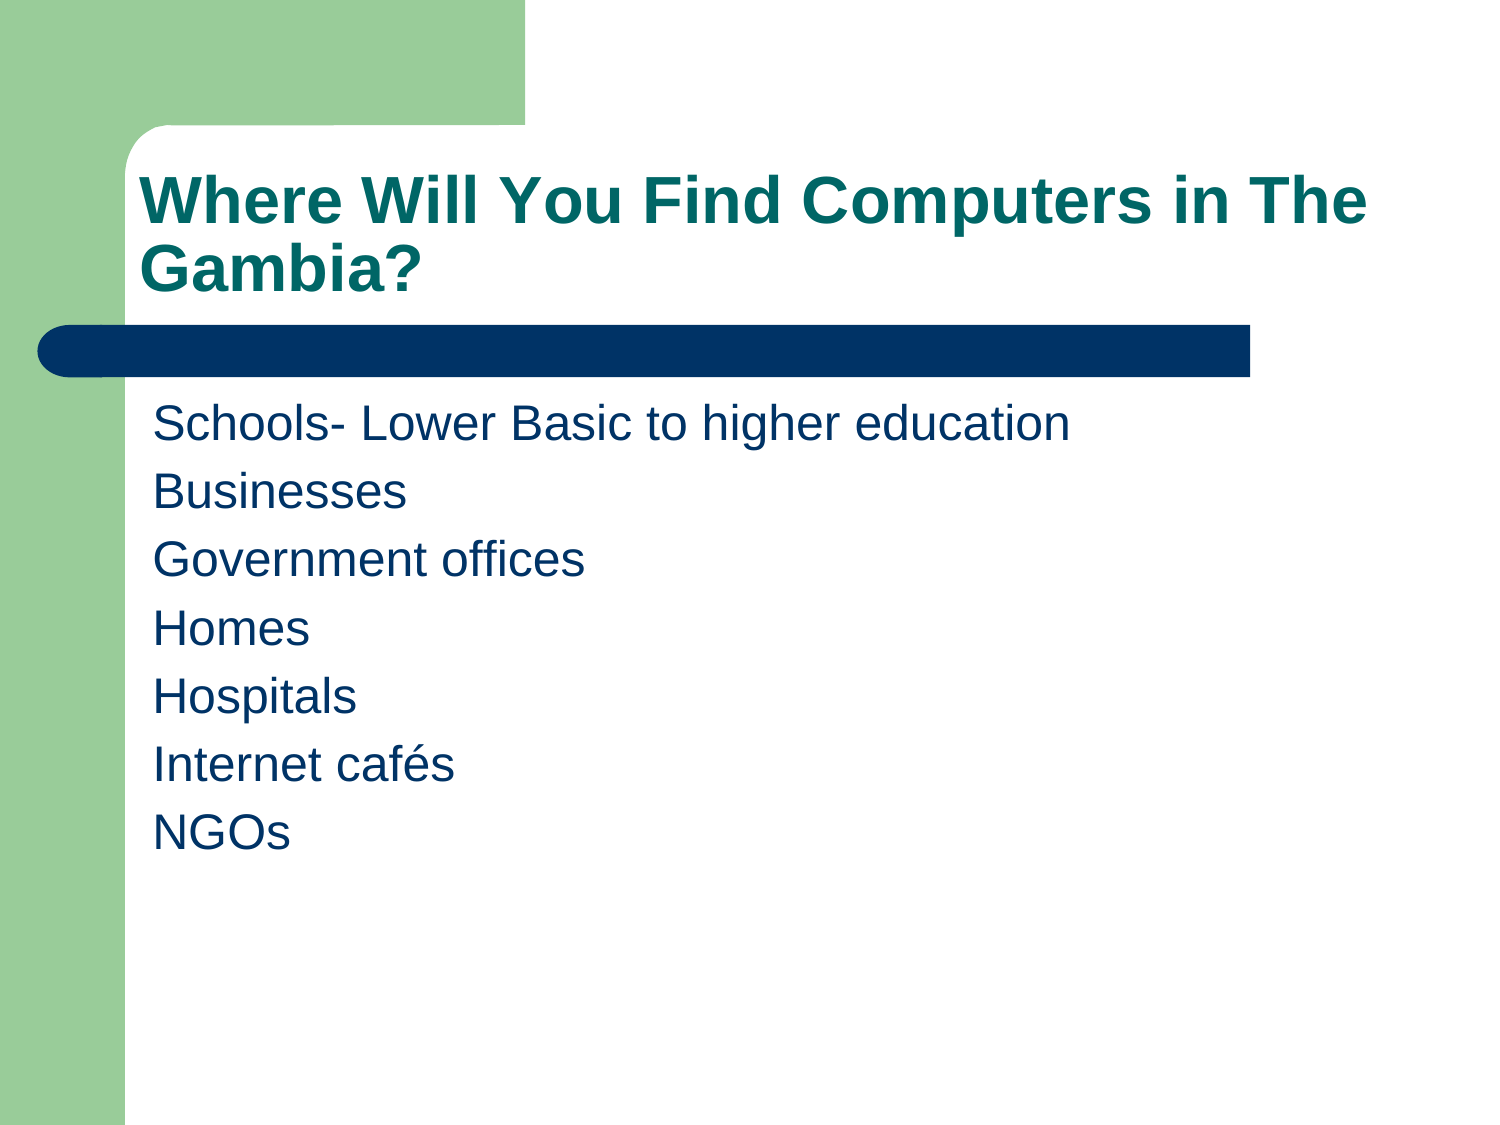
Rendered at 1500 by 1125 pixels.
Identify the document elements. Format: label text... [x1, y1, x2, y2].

list Schools- Lower Basic to higher education Businesses Government offices Homes Hospitals Internet cafés NGOs [137, 387, 1400, 999]
title Where Will You Find Computers in The Gambia? [124, 124, 1425, 313]
